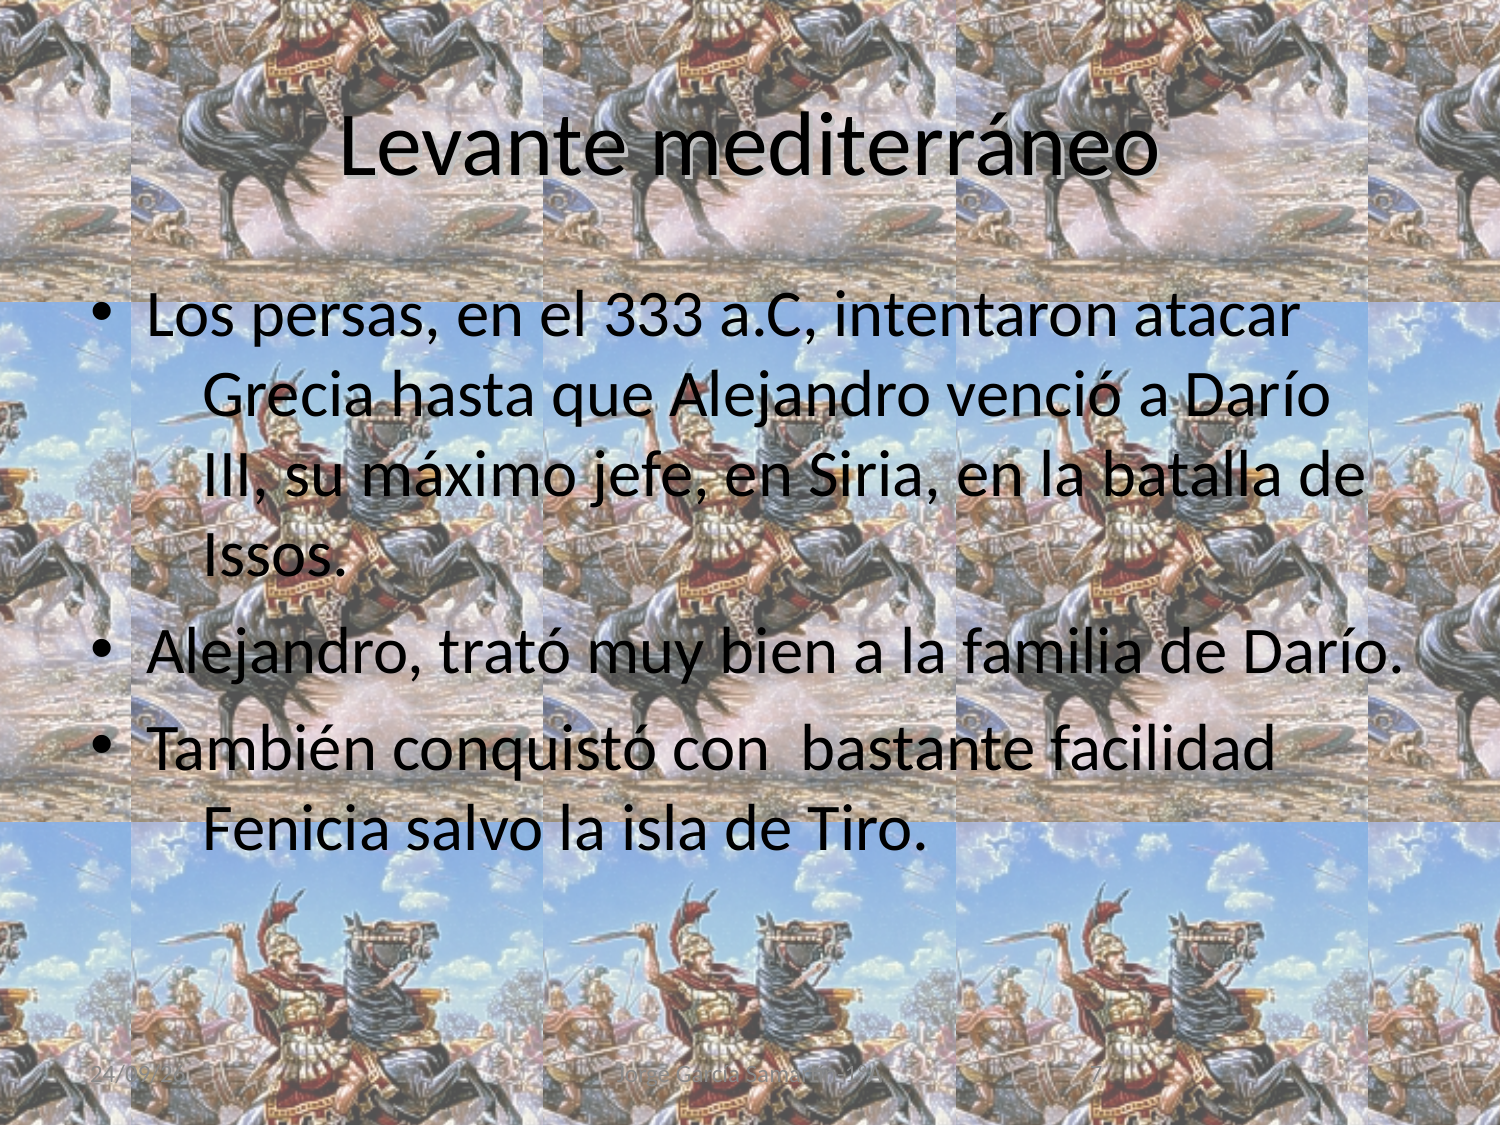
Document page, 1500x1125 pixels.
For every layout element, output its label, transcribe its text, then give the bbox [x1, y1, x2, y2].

title Levante mediterráneo [75, 45, 1426, 233]
text_box Jorge García Samartín-1ºA [512, 1042, 988, 1103]
text_box miércoles, 23 de marzo de 2011 [75, 1042, 426, 1103]
text_box 7 [1074, 1042, 1426, 1103]
list Los persas, en el 333 a.C, intentaron atacar Grecia hasta que Alejandro venció a Darío III, su máximo jefe, en Siria, en la batalla de Issos. Alejandro, trató muy bien a la familia de Darío. También conquistó con bastante facilidad Fenicia salvo la isla de Tiro. [75, 262, 1426, 1005]
